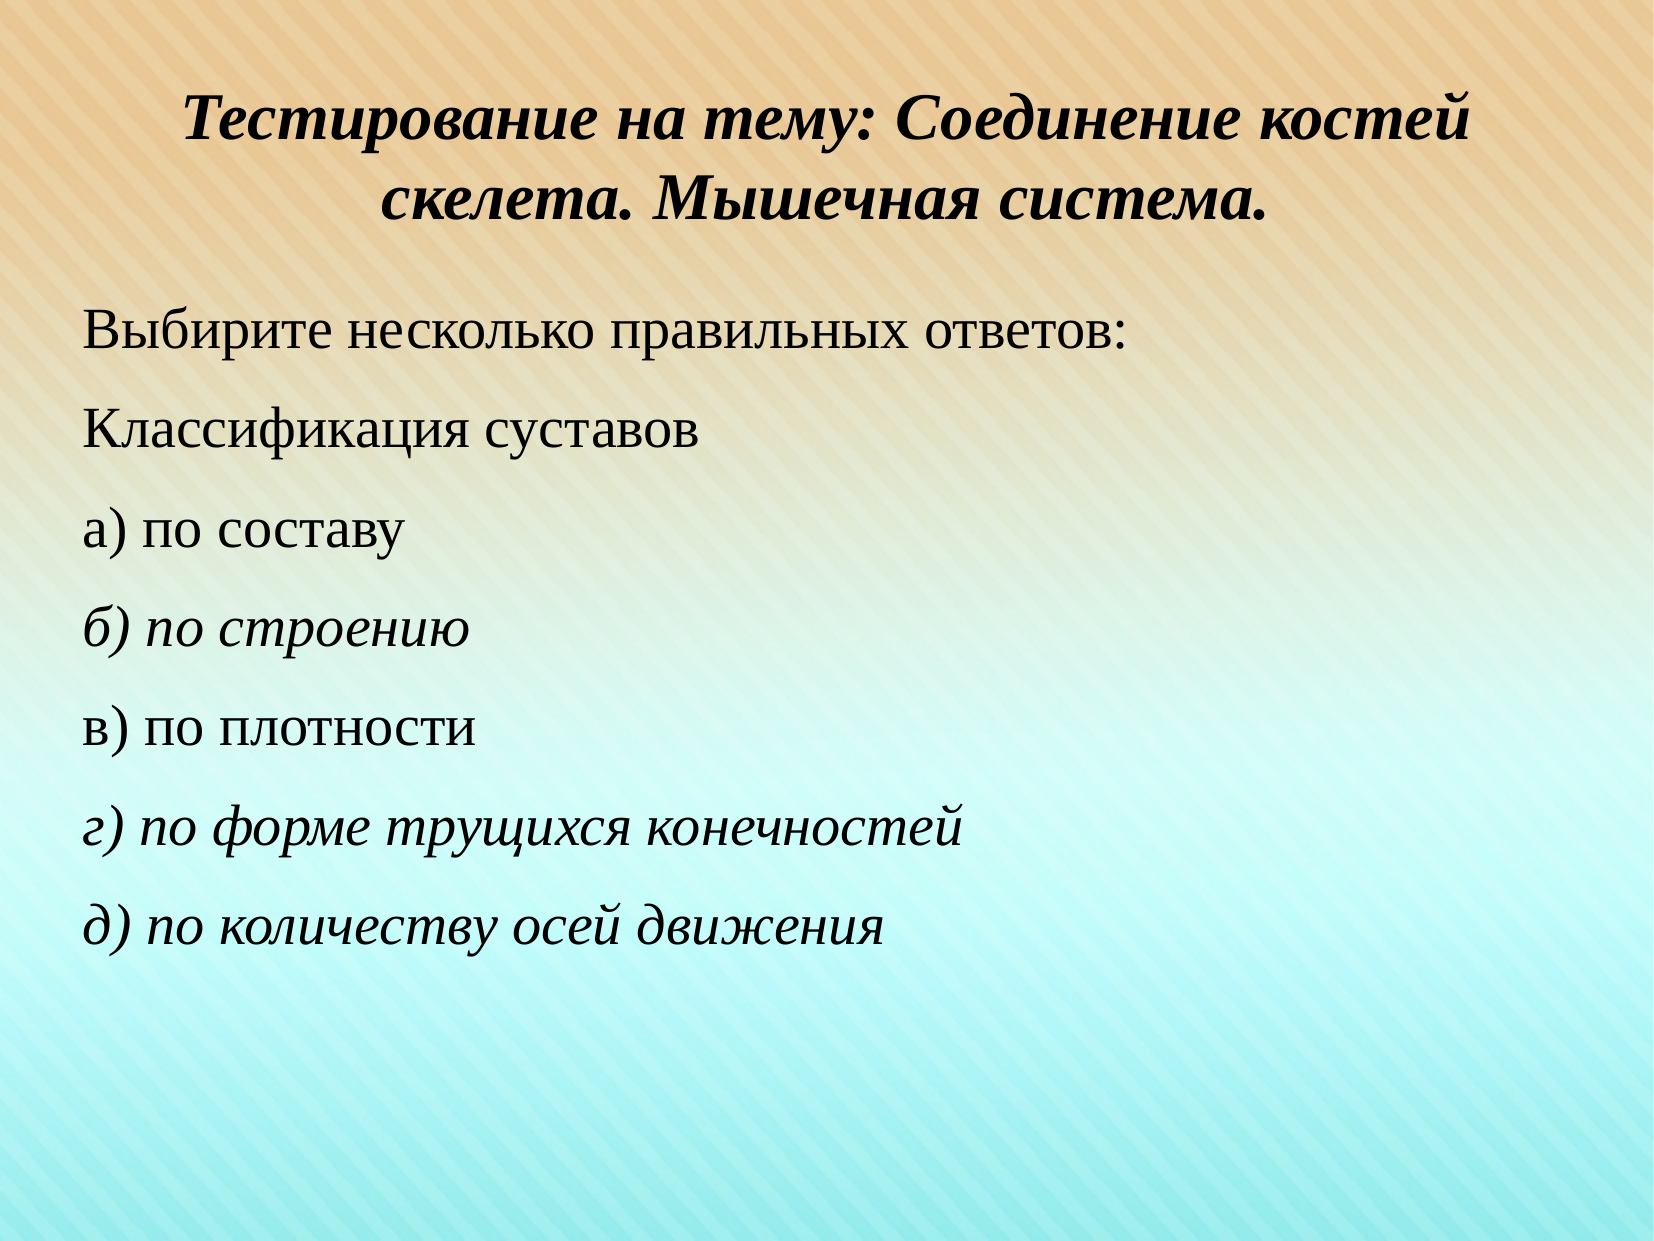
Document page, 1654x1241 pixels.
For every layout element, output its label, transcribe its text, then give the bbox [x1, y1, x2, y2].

title Тестирование на тему: Соединение костей скелета. Мышечная система. [82, 49, 1571, 257]
list Выбирите несколько правильных ответов: Классификация суставов а) по составу б) по строению в) по плотности г) по форме трущихся конечностей д) по количеству осей движения [82, 290, 1571, 1109]
